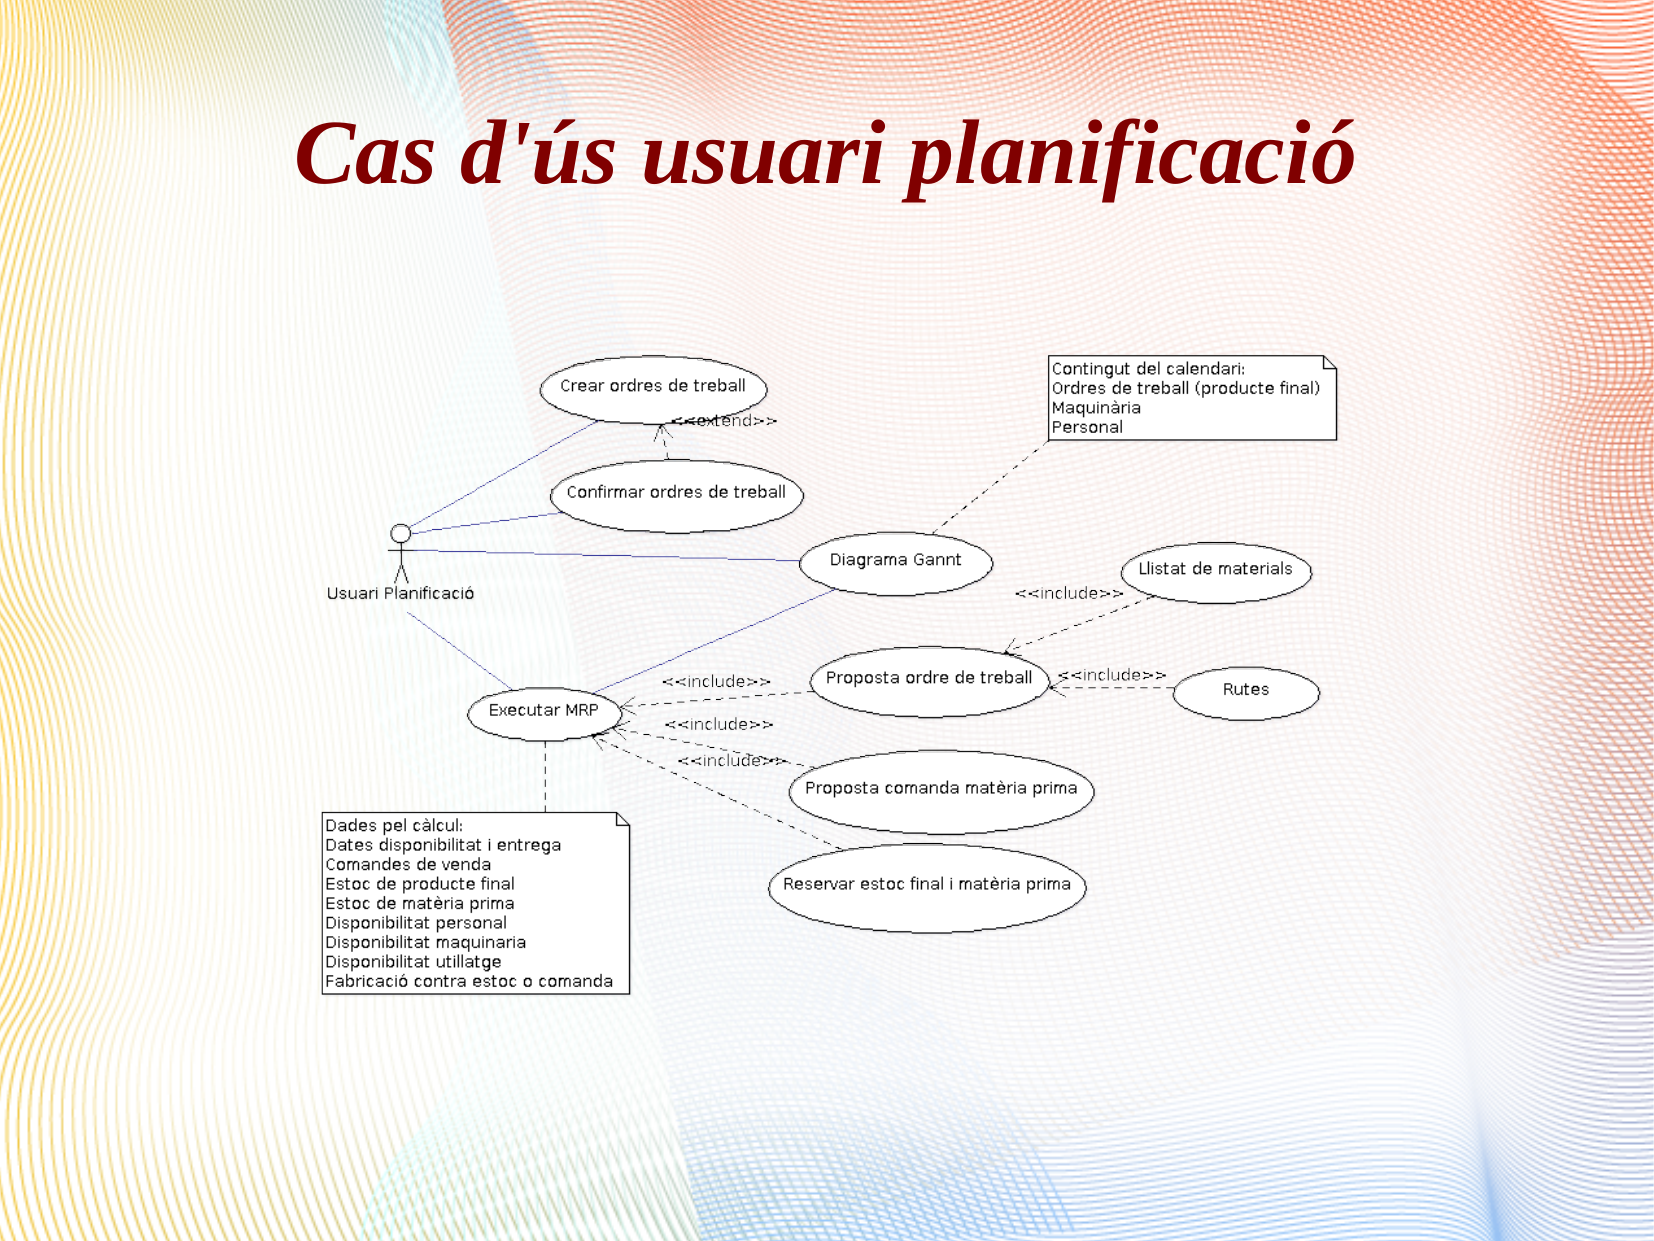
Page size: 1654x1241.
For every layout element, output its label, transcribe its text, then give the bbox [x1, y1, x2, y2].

title Cas d'ús usuari planificació [82, 49, 1571, 257]
picture [0, 0, 1654, 1241]
